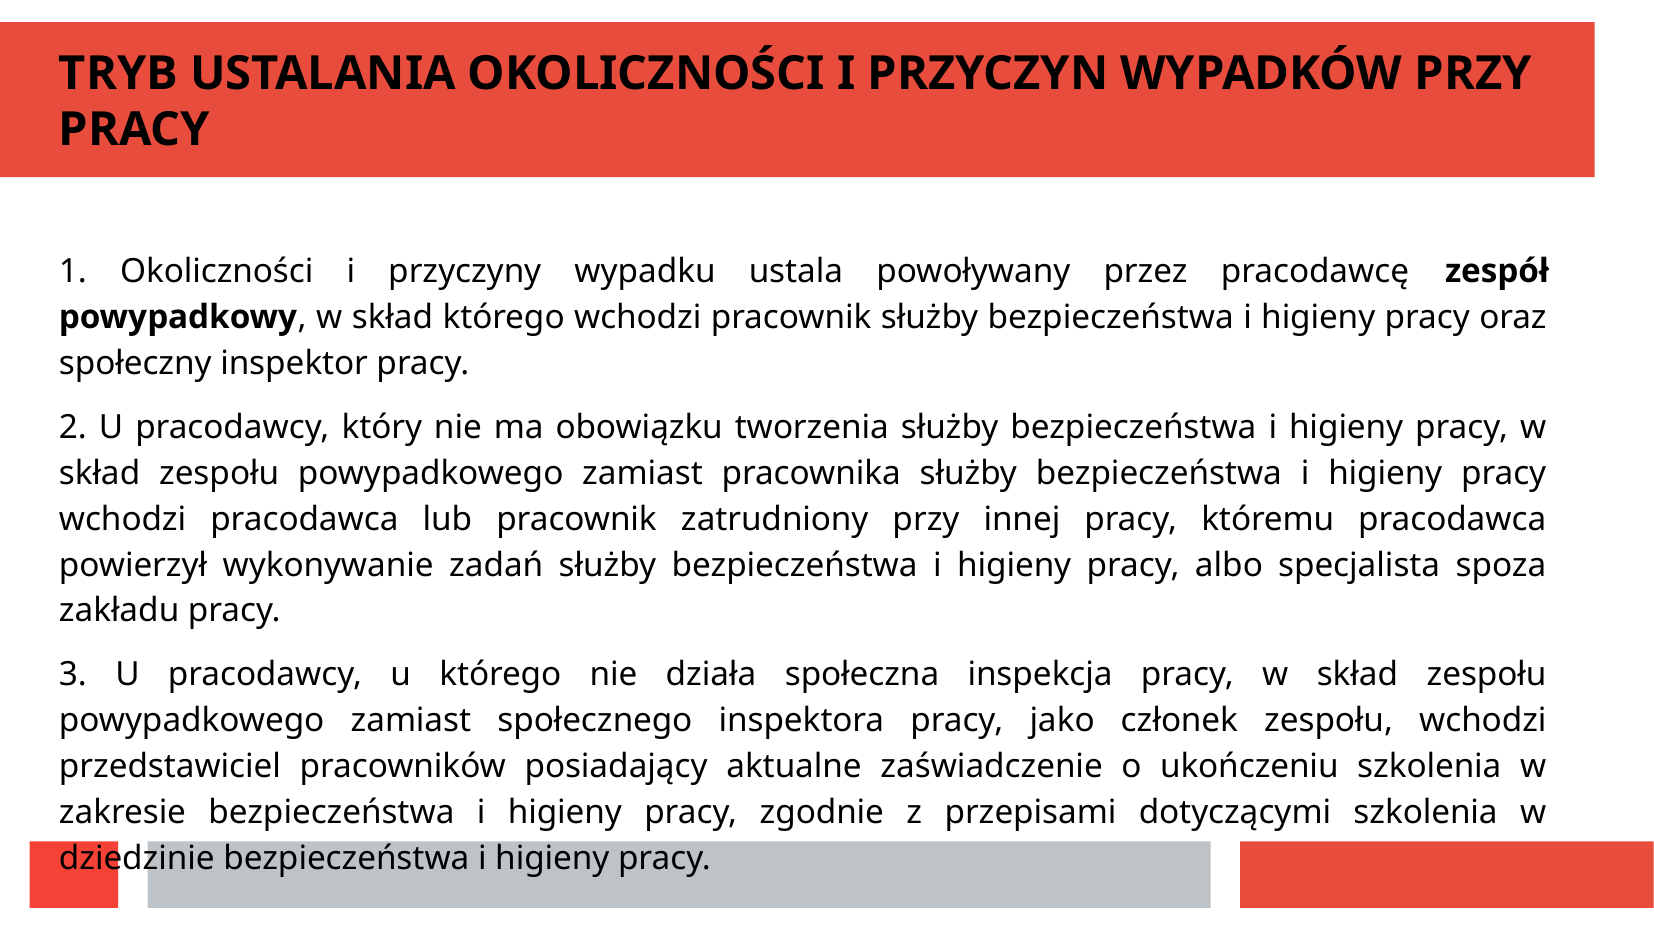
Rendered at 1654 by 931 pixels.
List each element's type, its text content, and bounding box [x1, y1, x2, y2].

title TRYB USTALANIA OKOLICZNOŚCI I PRZYCZYN WYPADKÓW PRZY PRACY [59, 41, 1595, 156]
subtitle 1. Okoliczności i przyczyny wypadku ustala powoływany przez pracodawcę zespół powypadkowy, w skład którego wchodzi pracownik służby bezpieczeństwa i higieny pracy oraz społeczny inspektor pracy. 2. U pracodawcy, który nie ma obowiązku tworzenia służby bezpieczeństwa i higieny pracy, w skład zespołu powypadkowego zamiast pracownika służby bezpieczeństwa i higieny pracy wchodzi pracodawca lub pracownik zatrudniony przy innej pracy, któremu pracodawca powierzył wykonywanie zadań służby bezpieczeństwa i higieny pracy, albo specjalista spoza zakładu pracy. 3. U pracodawcy, u którego nie działa społeczna inspekcja pracy, w skład zespołu powypadkowego zamiast społecznego inspektora pracy, jako członek zespołu, wchodzi przedstawiciel pracowników posiadający aktualne zaświadczenie o ukończeniu szkolenia w zakresie bezpieczeństwa i higieny pracy, zgodnie z przepisami dotyczącymi szkolenia w dziedzinie bezpieczeństwa i higieny pracy. [59, 243, 1565, 820]
